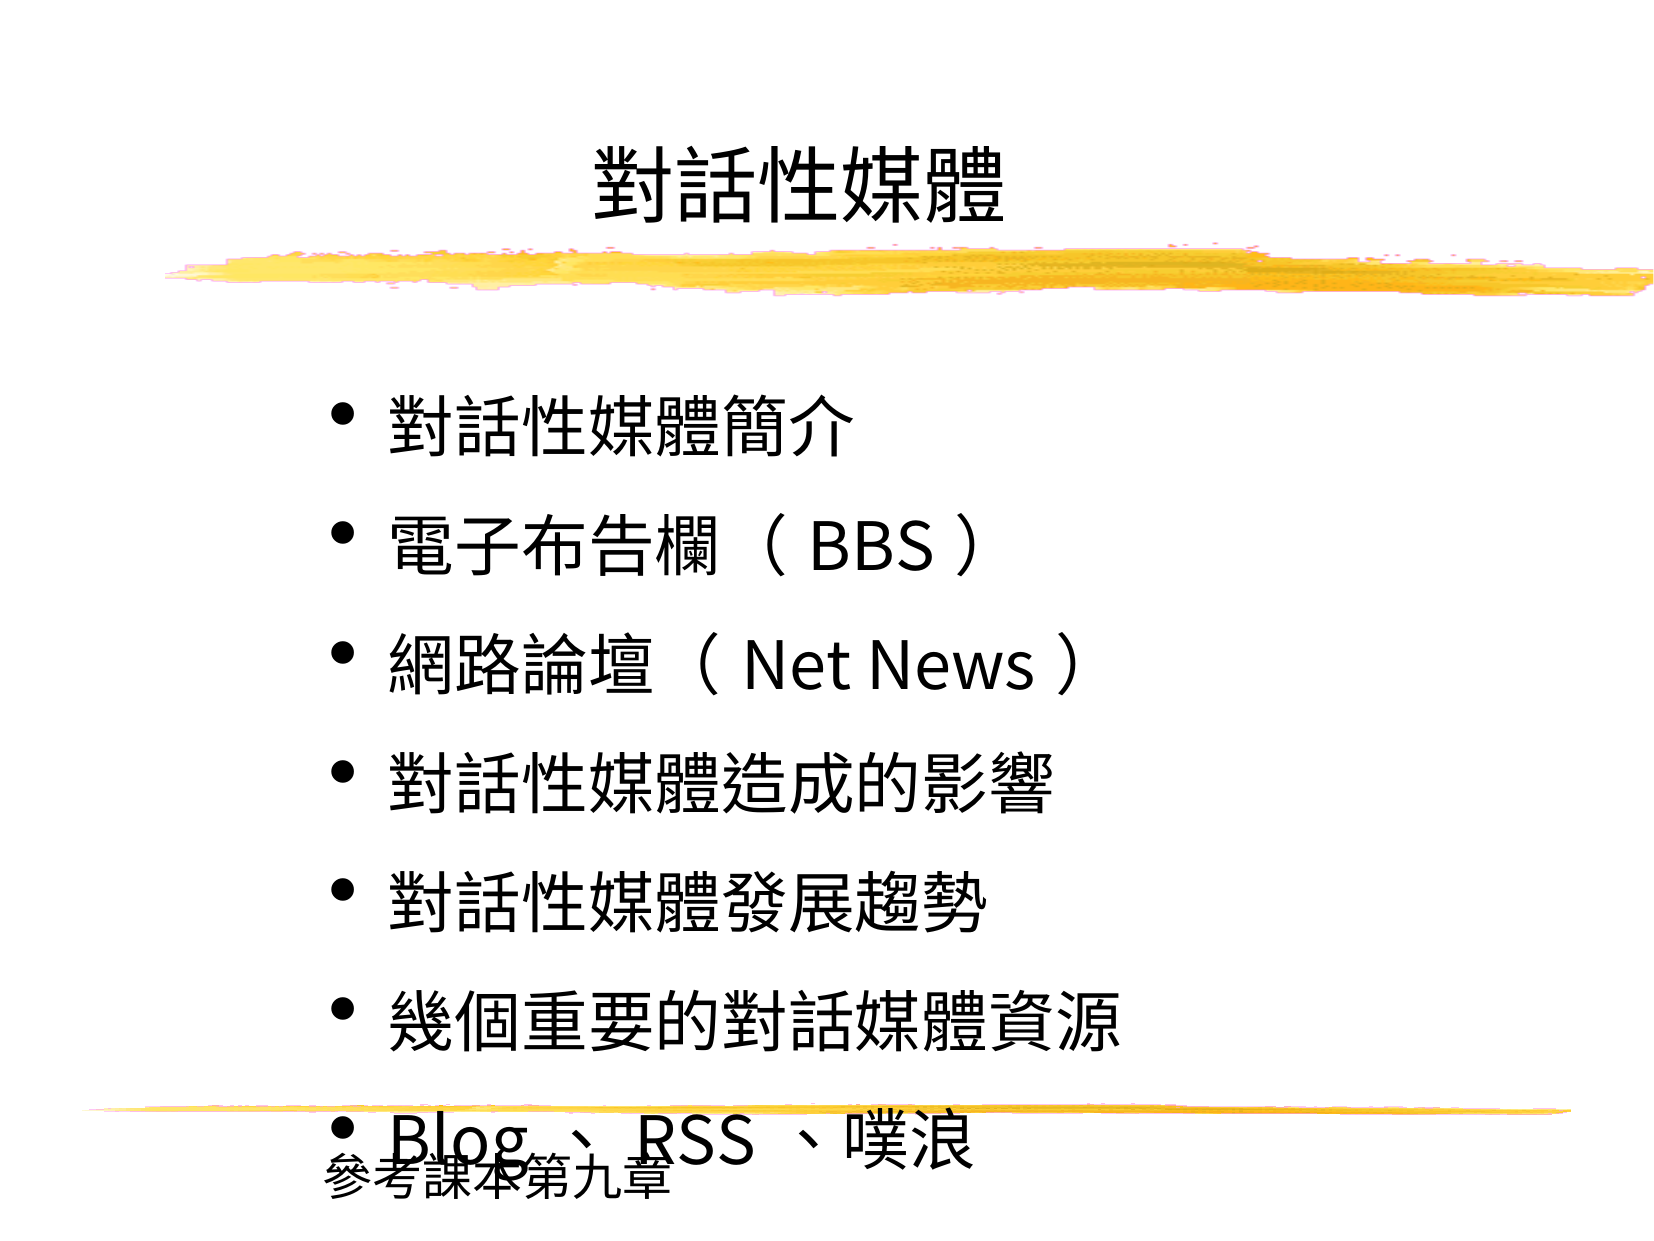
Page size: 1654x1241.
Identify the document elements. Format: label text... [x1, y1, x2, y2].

text_box 參考課本第九章 [322, 1132, 673, 1193]
title 對話性媒體 [96, 39, 1502, 249]
picture [165, 237, 1654, 308]
picture [82, 1102, 1571, 1117]
list 對話性媒體簡介 電子布告欄（BBS） 網路論壇（Net News） 對話性媒體造成的影響 對話性媒體發展趨勢 幾個重要的對話媒體資源 Blog、RSS、噗浪 [316, 358, 1392, 965]
